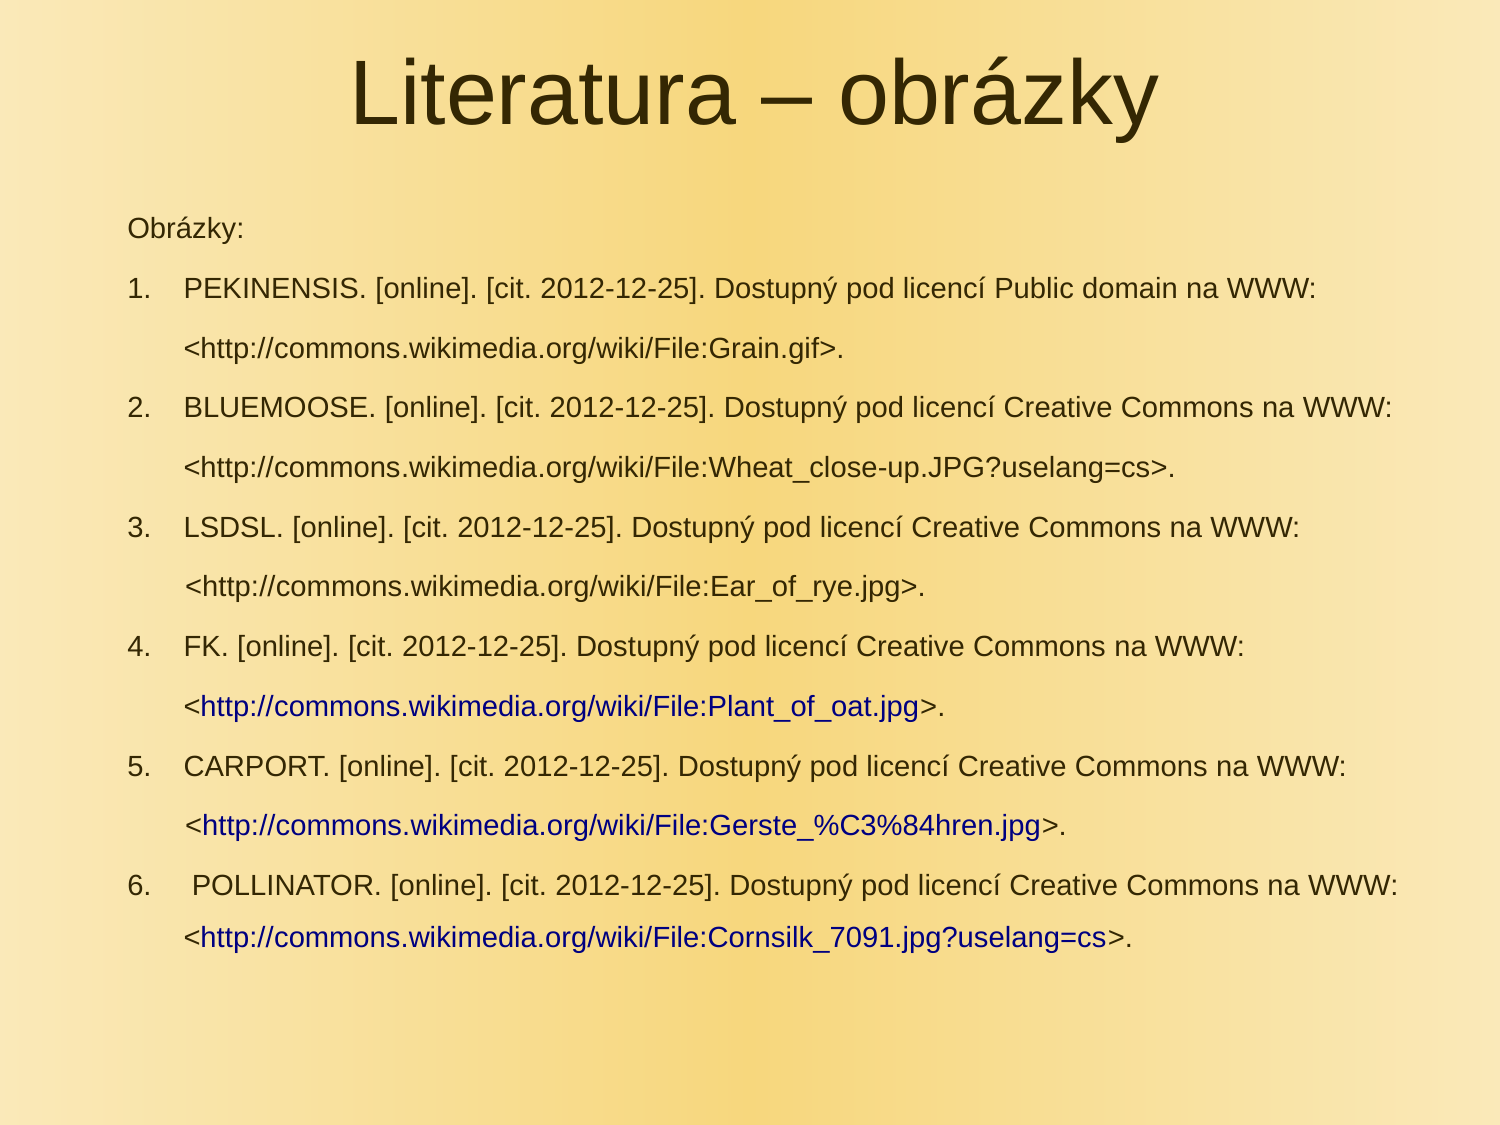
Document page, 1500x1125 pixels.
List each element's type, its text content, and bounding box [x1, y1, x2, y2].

title Literatura – obrázky [117, 25, 1393, 151]
list Obrázky: PEKINENSIS. [online]. [cit. 2012-12-25]. Dostupný pod licencí Public domain na WWW: <http://commons.wikimedia.org/wiki/File:Grain.gif>. 2. BLUEMOOSE. [online]. [cit. 2012-12-25]. Dostupný pod licencí Creative Commons na WWW: <http://commons.wikimedia.org/wiki/File:Wheat_close-up.JPG?uselang=cs>. 3. LSDSL. [online]. [cit. 2012-12-25]. Dostupný pod licencí Creative Commons na WWW: <http://commons.wikimedia.org/wiki/File:Ear_of_rye.jpg>. 4. FK. [online]. [cit. 2012-12-25]. Dostupný pod licencí Creative Commons na WWW: <http://commons.wikimedia.org/wiki/File:Plant_of_oat.jpg>. 5. CARPORT. [online]. [cit. 2012-12-25]. Dostupný pod licencí Creative Commons na WWW: <http://commons.wikimedia.org/wiki/File:Gerste_%C3%84hren.jpg>. 6. POLLINATOR. [online]. [cit. 2012-12-25]. Dostupný pod licencí Creative Commons na WWW: <http://commons.wikimedia.org/wiki/File:Cornsilk_7091.jpg?uselang=cs>. [112, 184, 1423, 1081]
